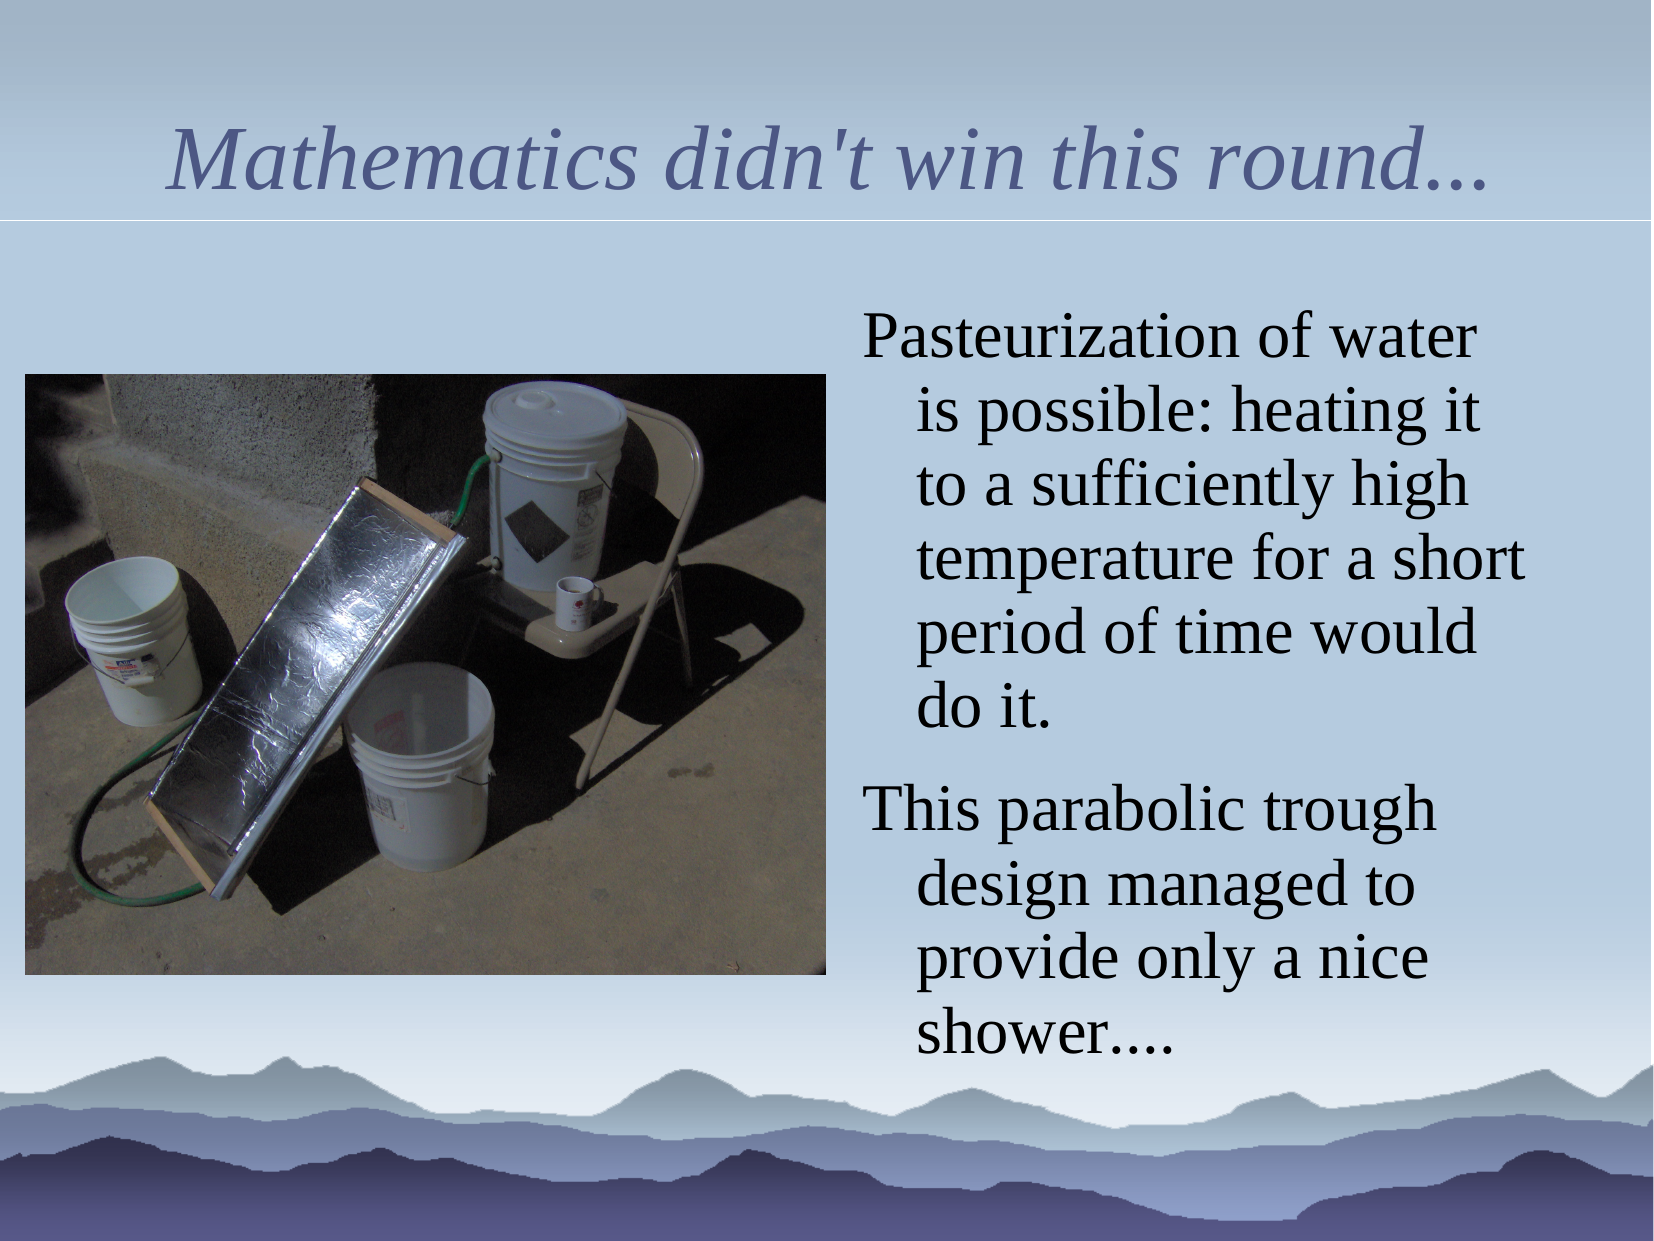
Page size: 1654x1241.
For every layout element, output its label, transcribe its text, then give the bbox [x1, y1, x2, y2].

picture [25, 374, 826, 976]
picture [0, 1021, 1654, 1241]
list Pasteurization of water is possible: heating it to a sufficiently high temperature for a short period of time would do it. This parabolic trough design managed to provide only a nice shower.... [845, 297, 1535, 1079]
title Mathematics didn't win this round... [125, 55, 1538, 263]
